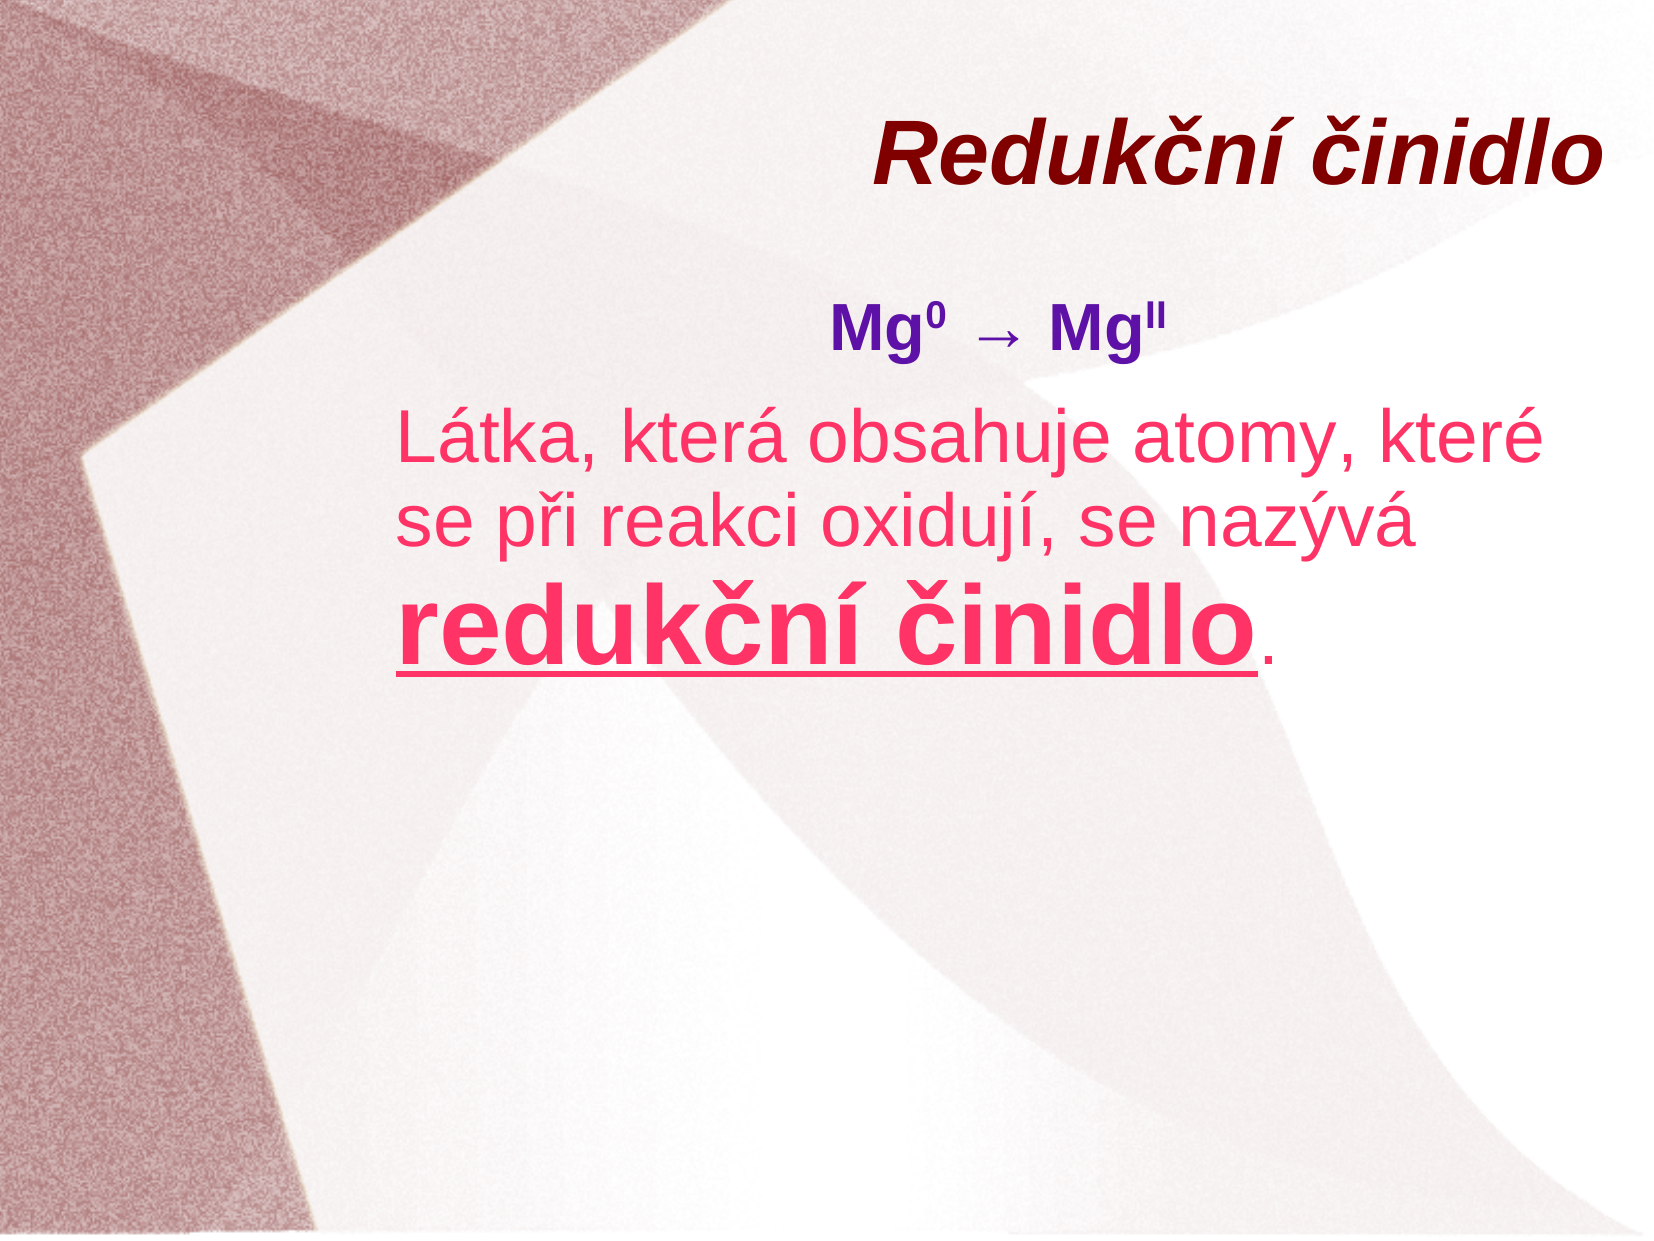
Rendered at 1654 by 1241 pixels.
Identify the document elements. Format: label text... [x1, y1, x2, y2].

title Redukční činidlo [596, 49, 1607, 257]
picture [0, 0, 1654, 1241]
list Mg0 → MgII Látka, která obsahuje atomy, které se při reakci oxidují, se nazývá redukční činidlo. [324, 290, 1601, 1010]
